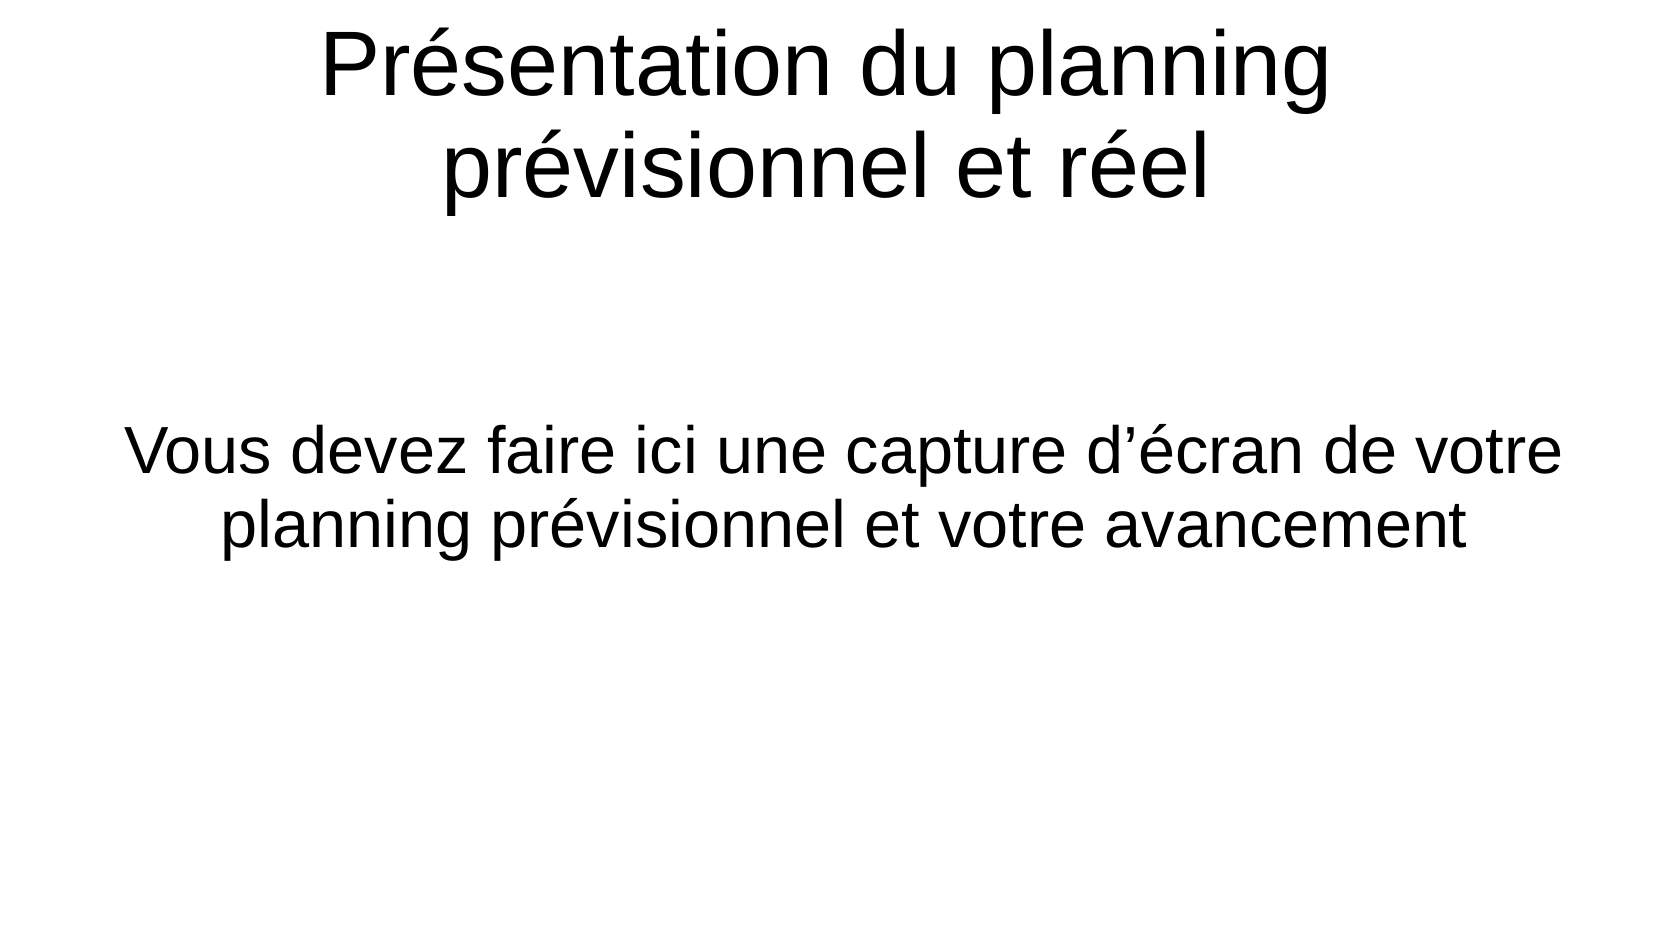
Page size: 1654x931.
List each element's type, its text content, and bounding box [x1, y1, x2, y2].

title Présentation du planning prévisionnel et réel [82, 12, 1571, 217]
list Vous devez faire ici une capture d’écran de votre planning prévisionnel et votre avancement [82, 217, 1571, 758]
